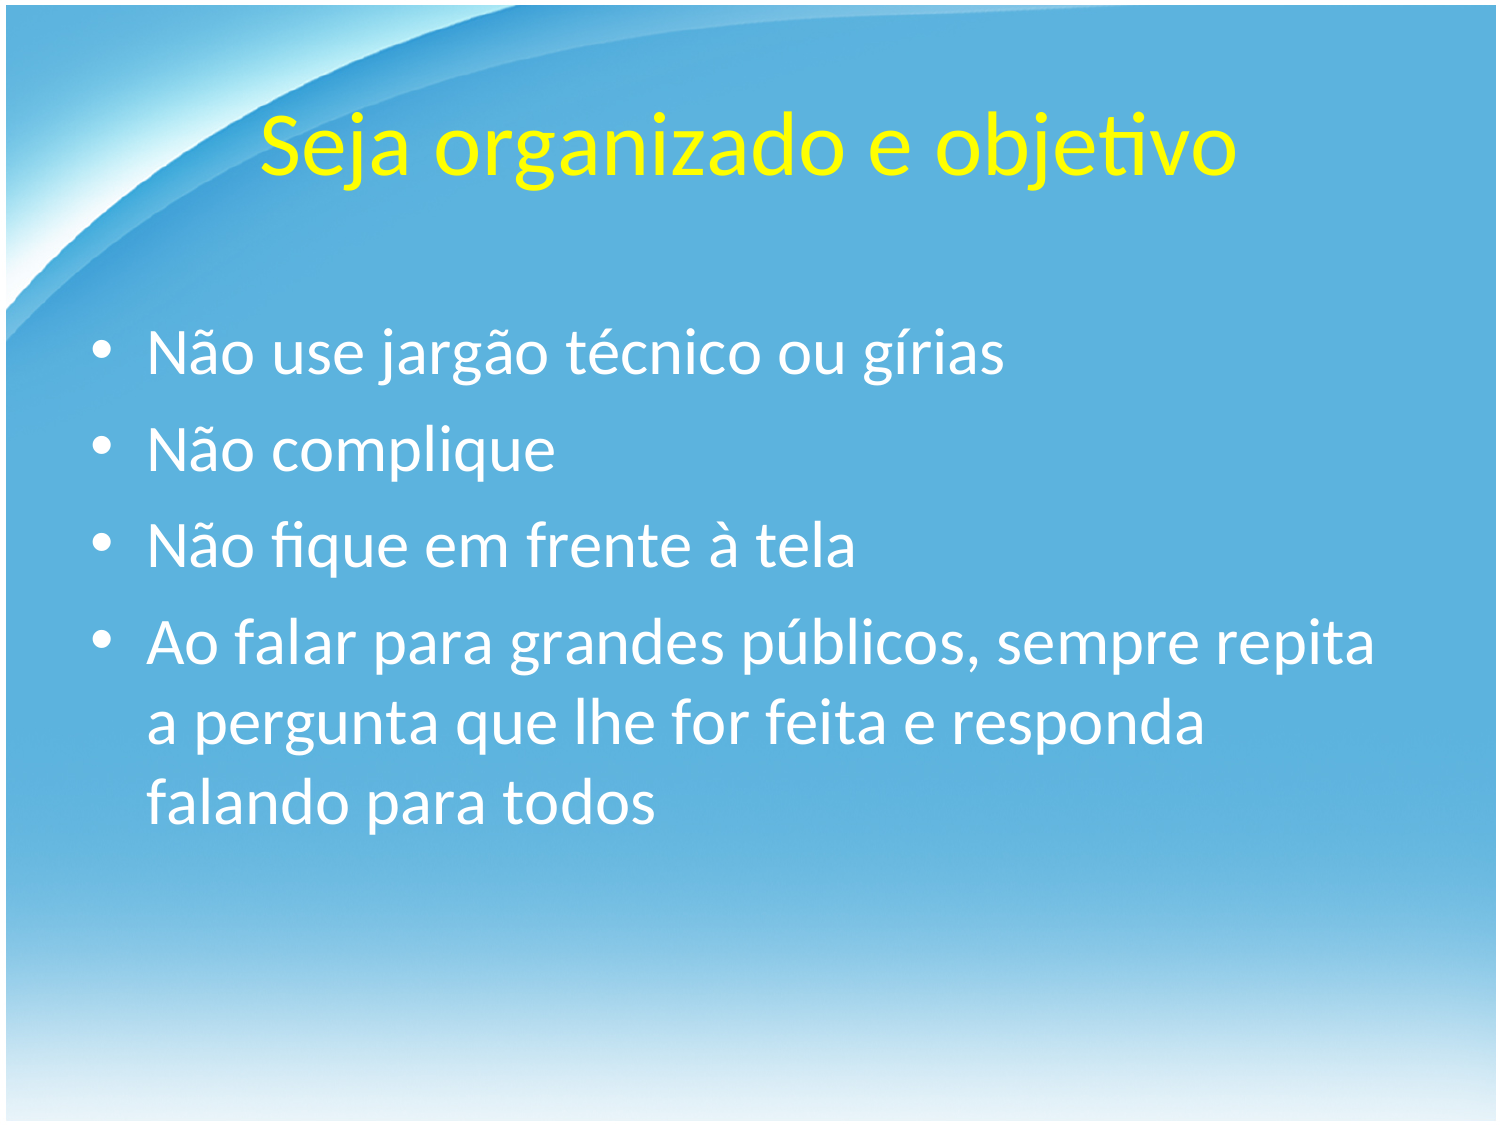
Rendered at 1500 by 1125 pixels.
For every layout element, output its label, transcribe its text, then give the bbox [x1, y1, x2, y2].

title Seja organizado e objetivo [75, 21, 1425, 257]
picture [0, 0, 1500, 1125]
text_box Não use jargão técnico ou gírias Não complique Não fique em frente à tela Ao falar para grandes públicos, sempre repita a pergunta que lhe for feita e responda falando para todos [75, 300, 1426, 1043]
